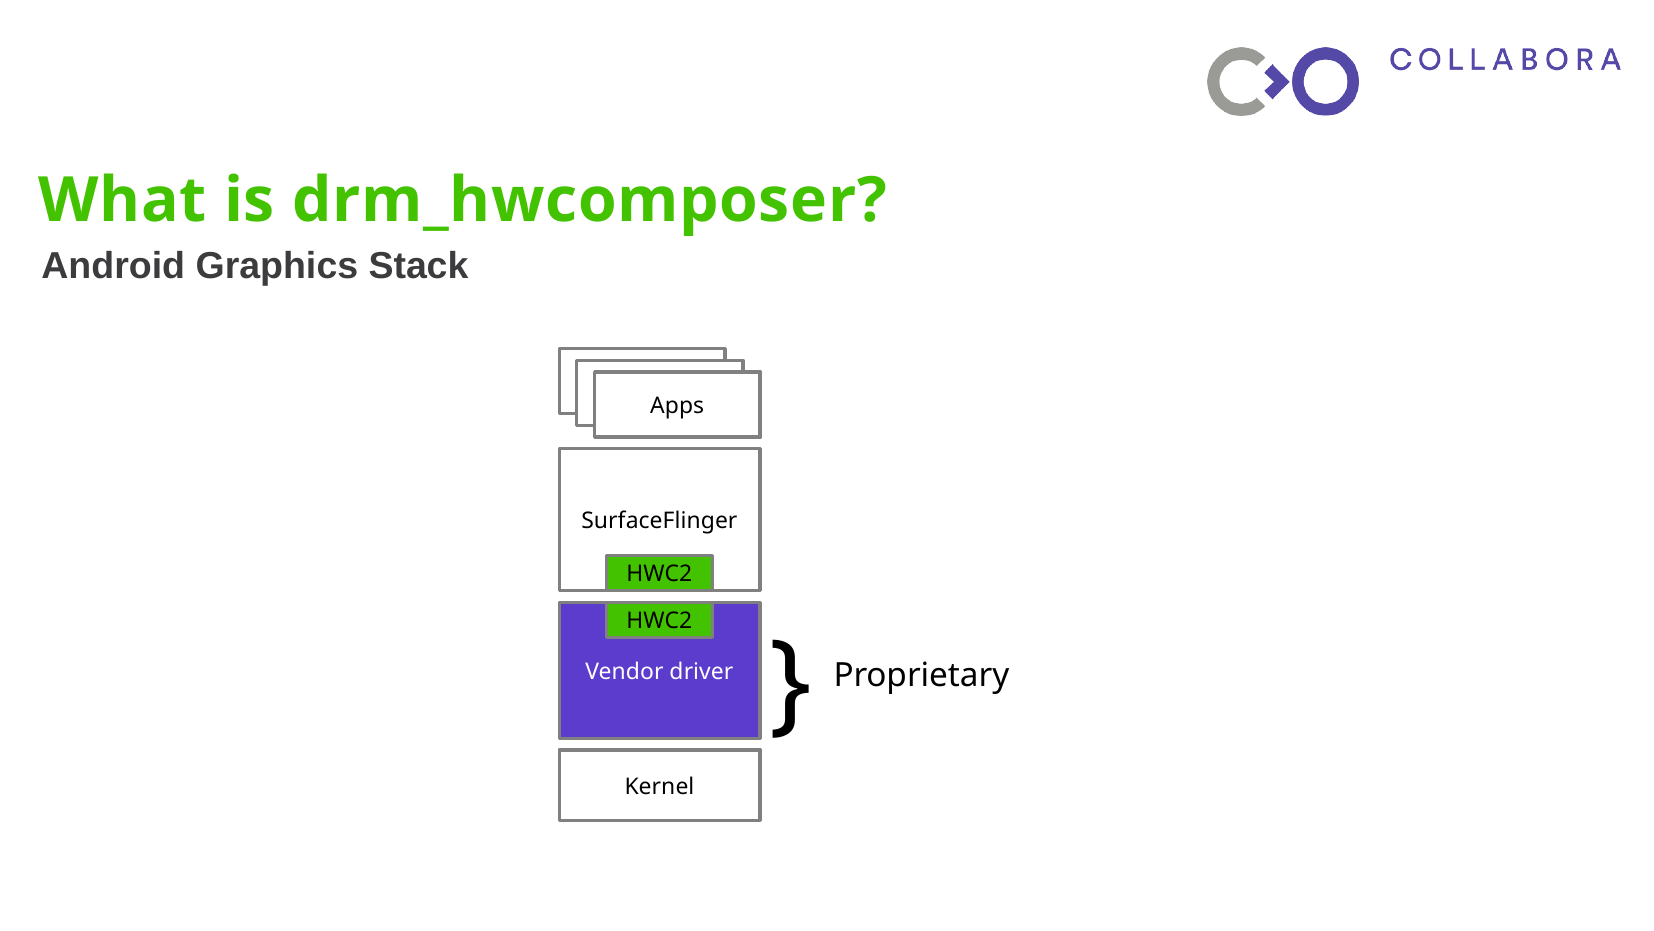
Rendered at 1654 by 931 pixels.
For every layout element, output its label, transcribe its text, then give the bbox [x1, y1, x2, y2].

text_box Proprietary [856, 643, 1033, 698]
title What is drm_hwcomposer? [38, 159, 1614, 216]
text_box [559, 348, 743, 426]
text_box Apps [594, 372, 760, 438]
text_box } [754, 592, 856, 739]
text_box Vendor driver [559, 602, 760, 739]
text_box Android Graphics Stack [41, 240, 1614, 290]
text_box HWC2 [606, 602, 713, 638]
text_box Kernel [559, 750, 760, 821]
text_box HWC2 [606, 555, 713, 591]
picture [1207, 47, 1621, 116]
text_box SurfaceFlinger [559, 448, 760, 591]
